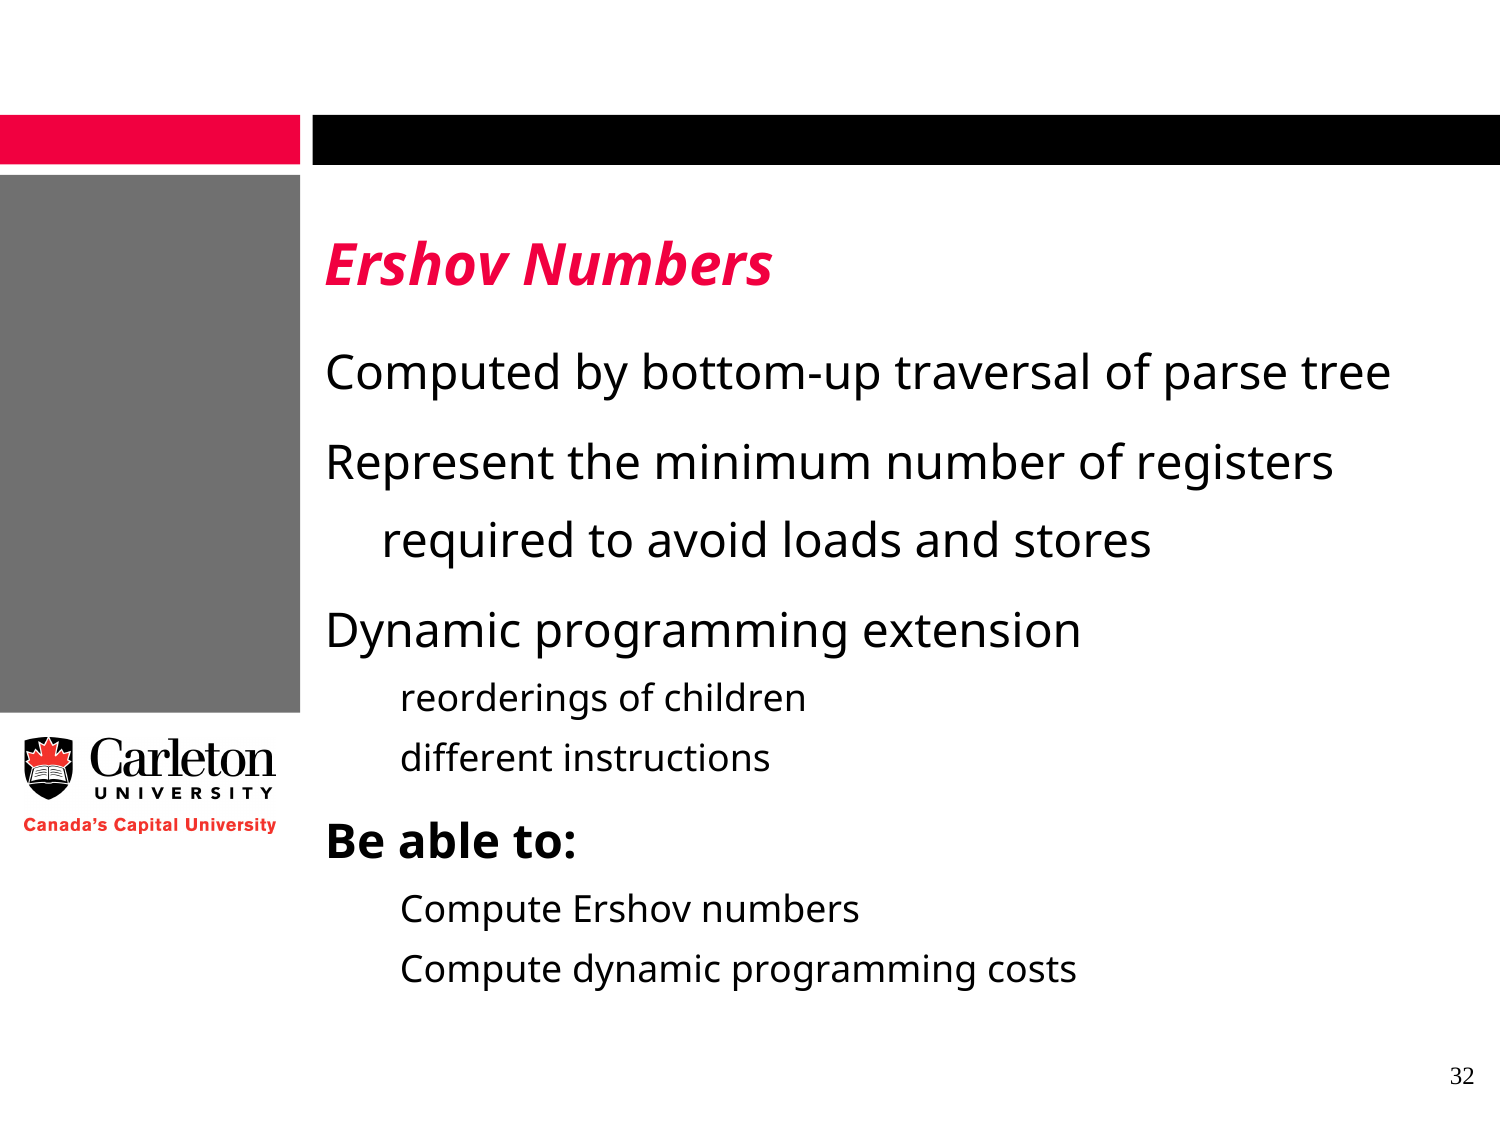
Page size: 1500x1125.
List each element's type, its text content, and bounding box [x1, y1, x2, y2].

title Ershov Numbers [324, 194, 1450, 324]
picture [24, 737, 276, 834]
list Computed by bottom-up traversal of parse tree Represent the minimum number of registers required to avoid loads and stores Dynamic programming extension reorderings of children different instructions Be able to: Compute Ershov numbers Compute dynamic programming costs [324, 324, 1450, 1036]
